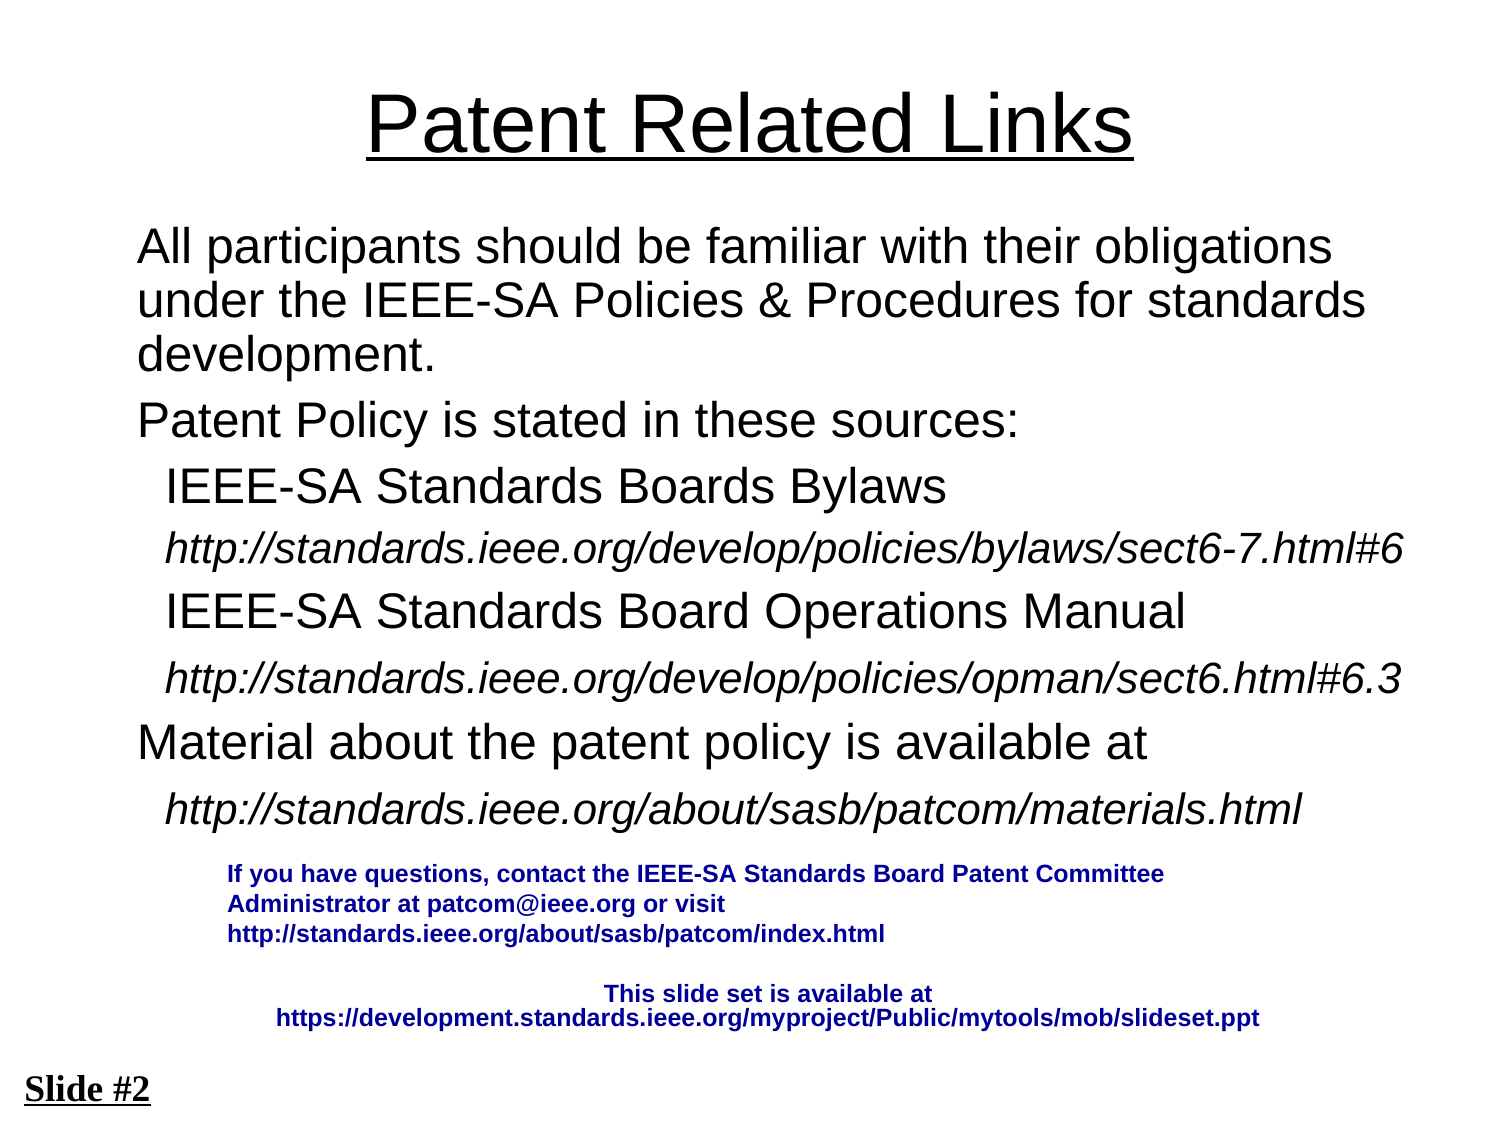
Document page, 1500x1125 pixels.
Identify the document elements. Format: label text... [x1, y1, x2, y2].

title Patent Related Links [112, 24, 1388, 212]
list All participants should be familiar with their obligations under the IEEE-SA Policies & Procedures for standards development. Patent Policy is stated in these sources: IEEE-SA Standards Boards Bylaws http://standards.ieee.org/develop/policies/bylaws/sect6-7.html#6 IEEE-SA Standards Board Operations Manual http://standards.ieee.org/develop/policies/opman/sect6.html#6.3 Material about the patent policy is available at http://standards.ieee.org/about/sasb/patcom/materials.html [0, 212, 1475, 850]
text_box Slide #2 [9, 1056, 166, 1117]
text_box If you have questions, contact the IEEE-SA Standards Board Patent Committee Administrator at patcom@ieee.org or visit http://standards.ieee.org/about/sasb/patcom/index.html This slide set is available at https://development.standards.ieee.org/myproject/Public/mytools/mob/slideset.ppt [212, 849, 1325, 1040]
